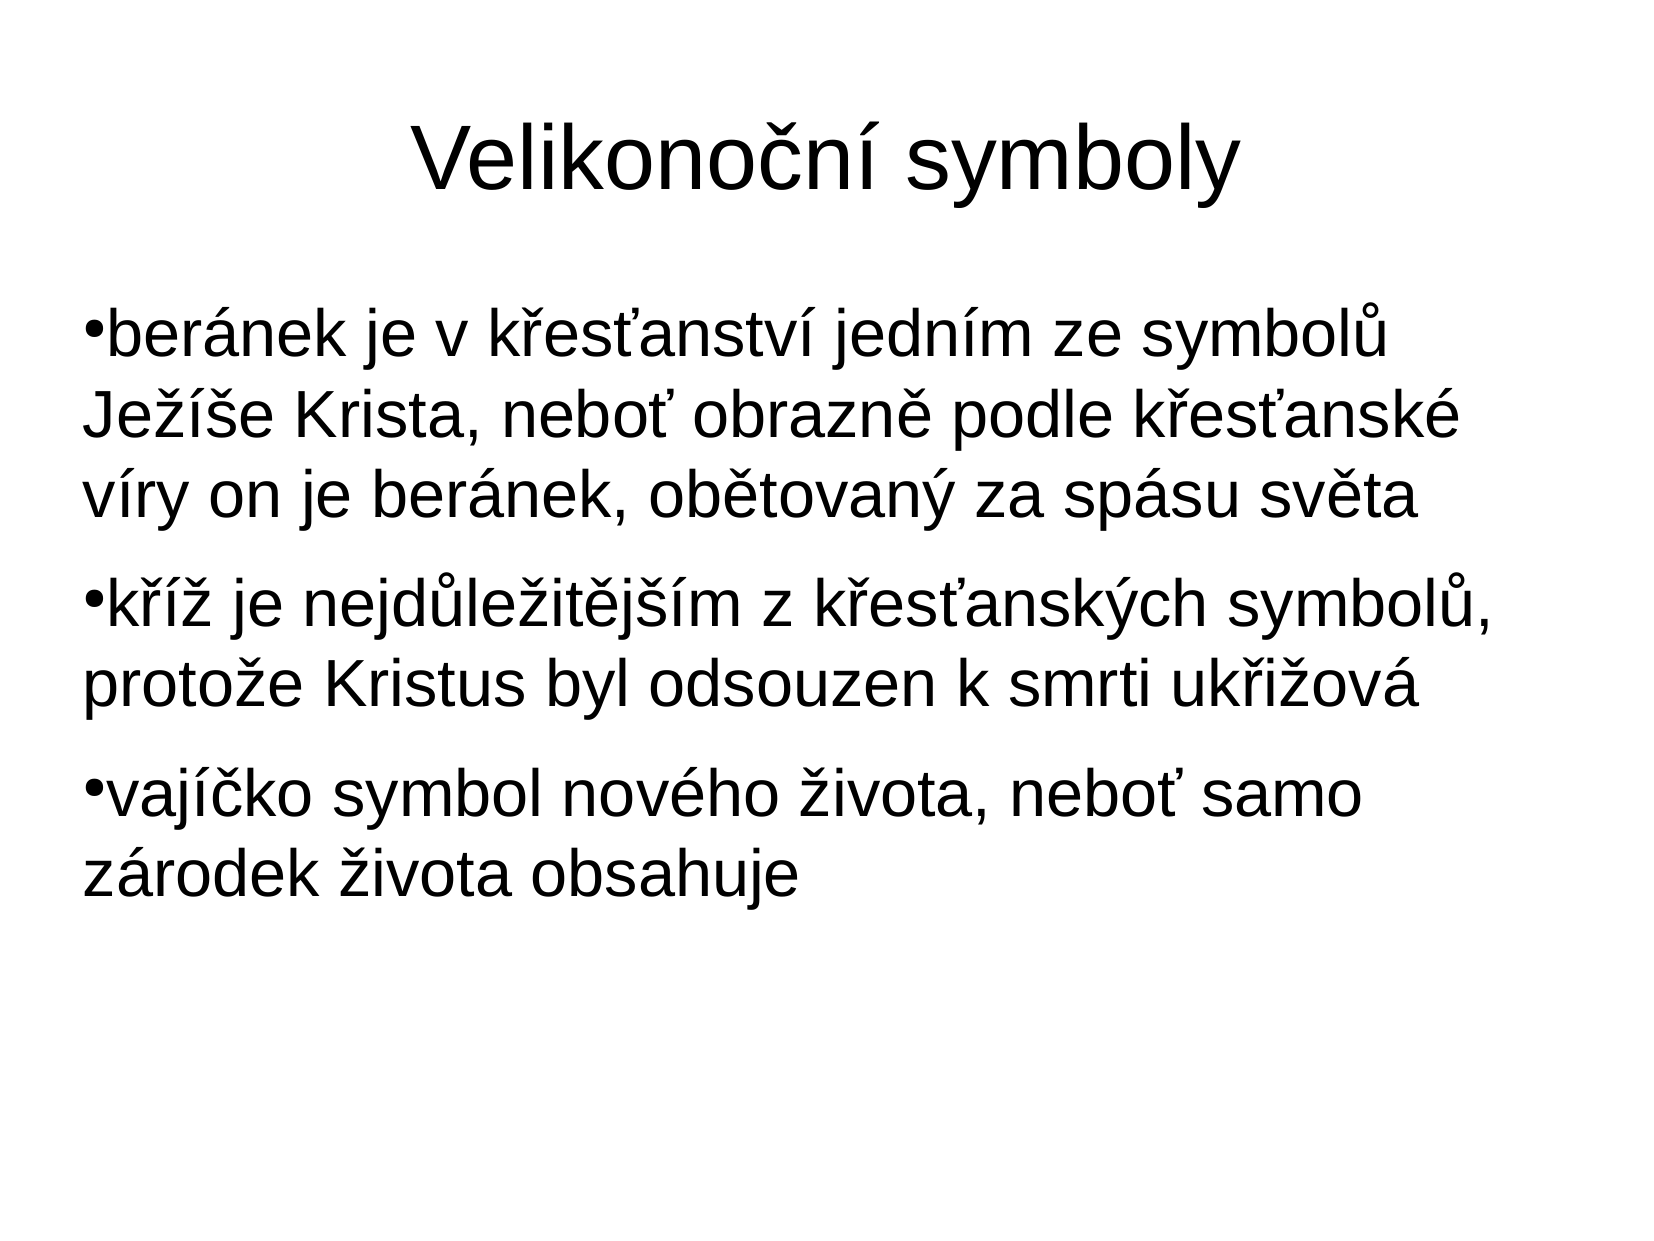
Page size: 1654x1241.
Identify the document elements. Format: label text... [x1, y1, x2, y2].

list beránek je v křesťanství jedním ze symbolů Ježíše Krista, neboť obrazně podle křesťanské víry on je beránek, obětovaný za spásu světa kříž je nejdůležitějším z křesťanských symbolů, protože Kristus byl odsouzen k smrti ukřižová vajíčko symbol nového života, neboť samo zárodek života obsahuje [82, 290, 1571, 1109]
title Velikonoční symboly [82, 49, 1571, 257]
